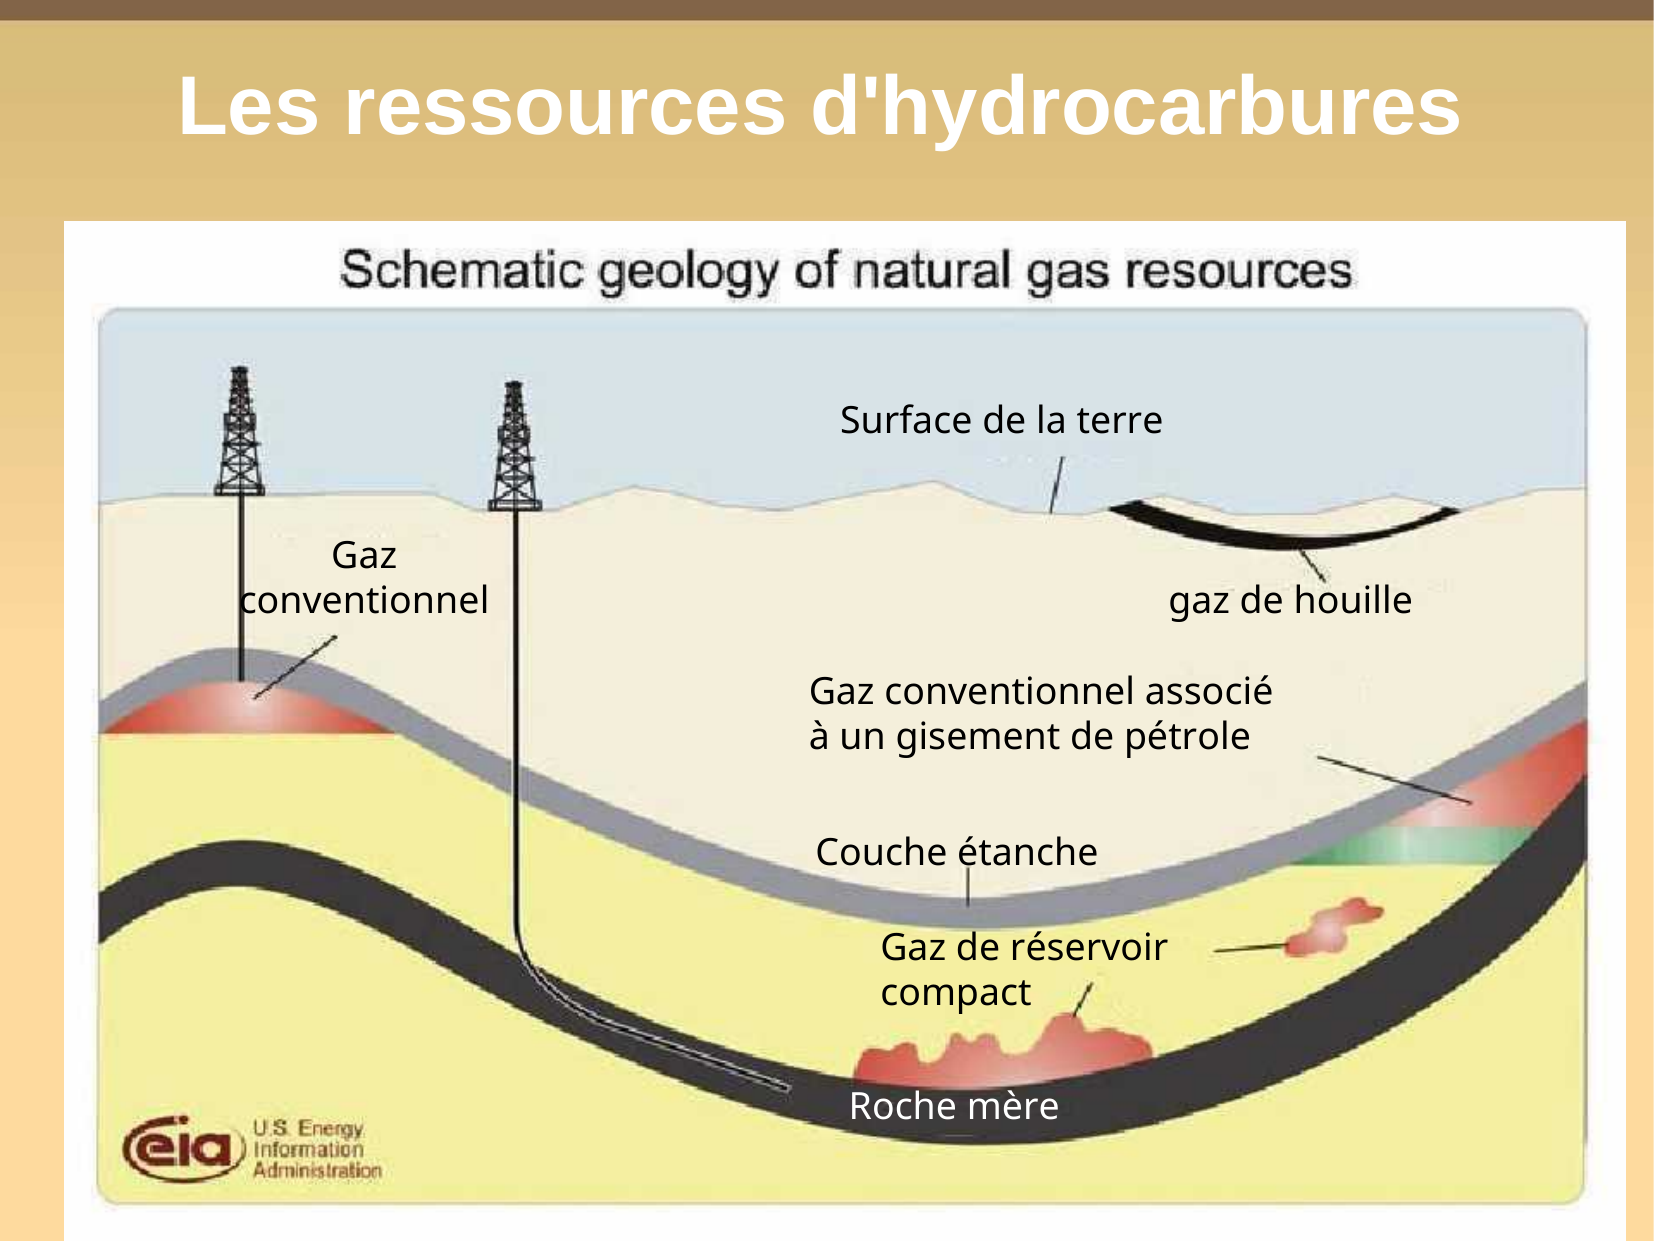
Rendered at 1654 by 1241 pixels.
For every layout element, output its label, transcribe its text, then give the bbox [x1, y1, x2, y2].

text_box gaz de houille [1153, 568, 1429, 629]
text_box Gaz conventionnel associé à un gisement de pétrole [793, 659, 1348, 765]
text_box Roche mère [833, 1073, 1075, 1135]
title Les ressources d'hydrocarbures [76, 0, 1565, 208]
text_box Gaz de réservoir compact [865, 915, 1237, 1021]
text_box Surface de la terre [825, 388, 1179, 449]
text_box Gaz conventionnel [201, 523, 528, 630]
picture [0, 0, 1654, 1241]
text_box Couche étanche [800, 819, 1114, 881]
